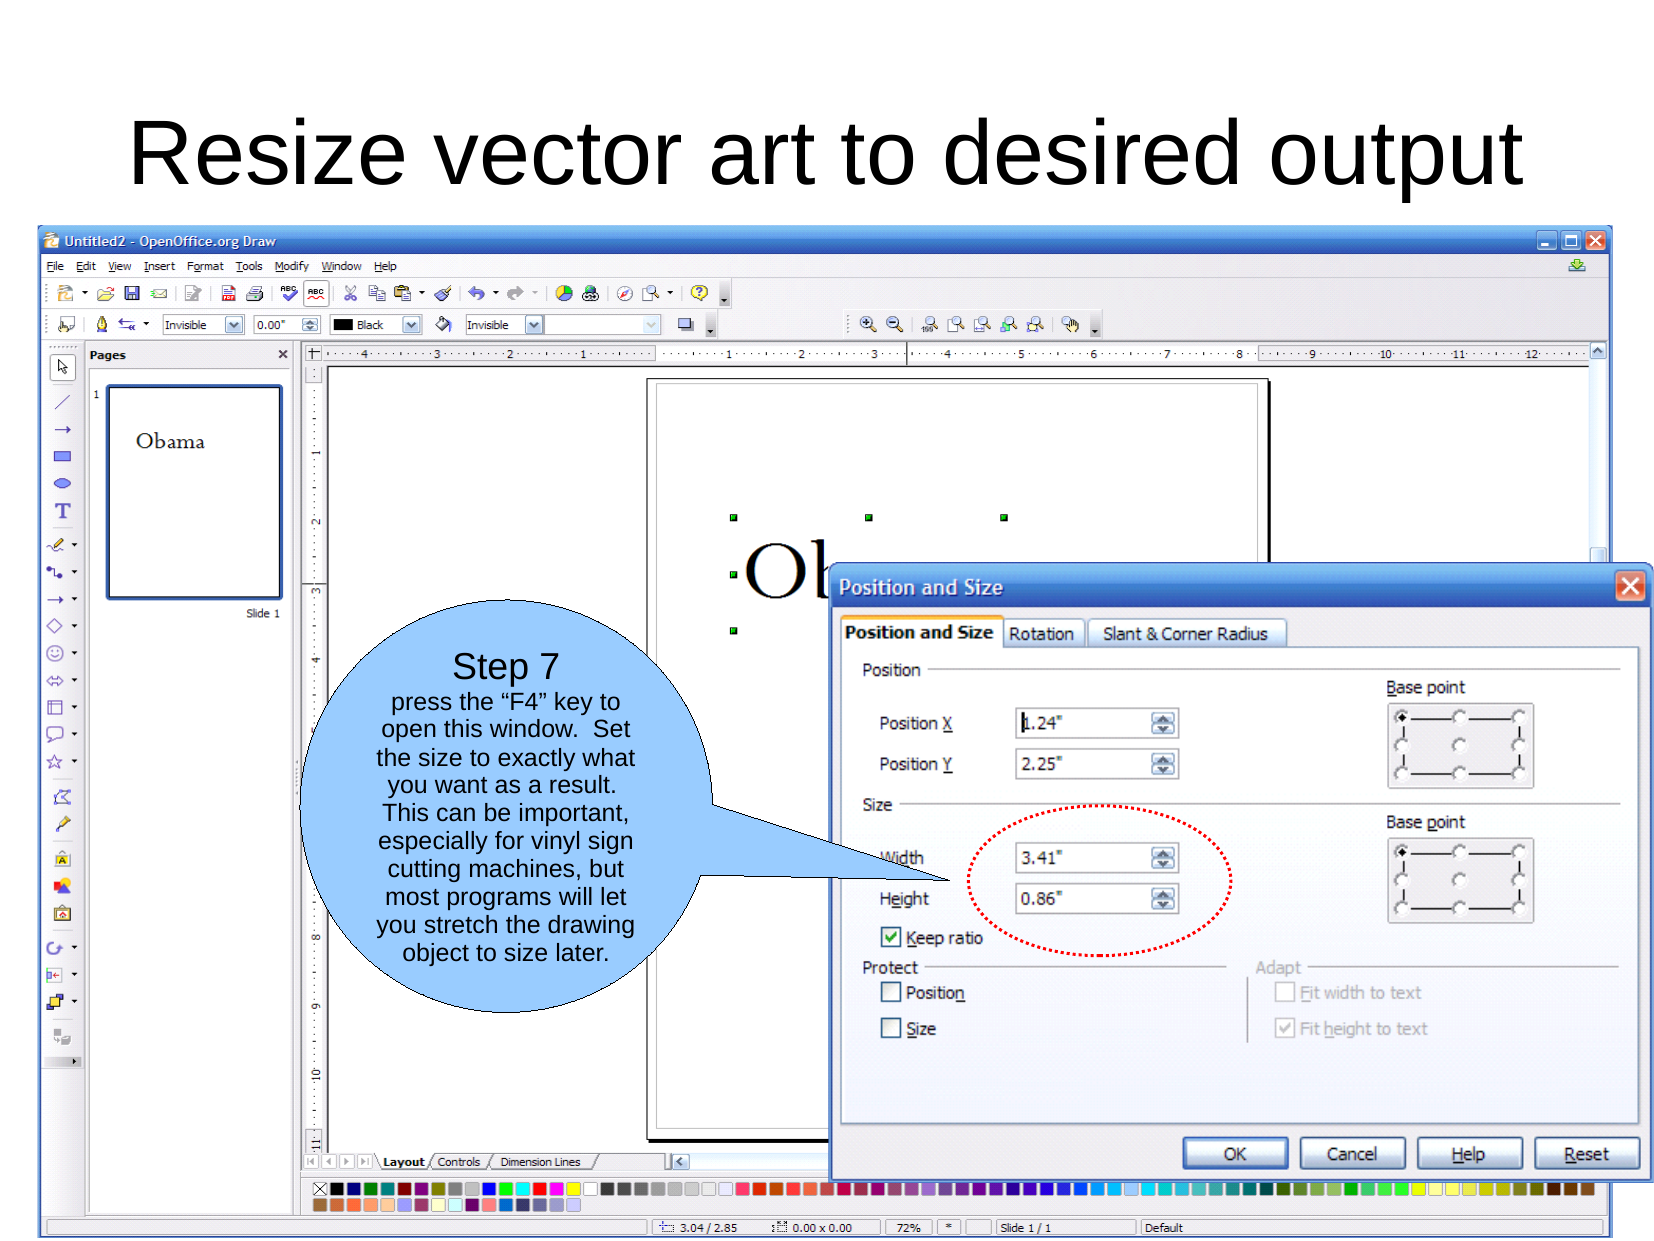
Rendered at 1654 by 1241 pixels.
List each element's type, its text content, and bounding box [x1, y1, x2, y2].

title Resize vector art to desired output [82, 49, 1571, 225]
picture [37, 225, 1654, 1238]
text_box Step 7 press the “F4” key to open this window. Set the size to exactly what you want as a result. This can be important, especially for vinyl sign cutting machines, but most programs will let you stretch the drawing object to size later. [299, 599, 950, 1013]
